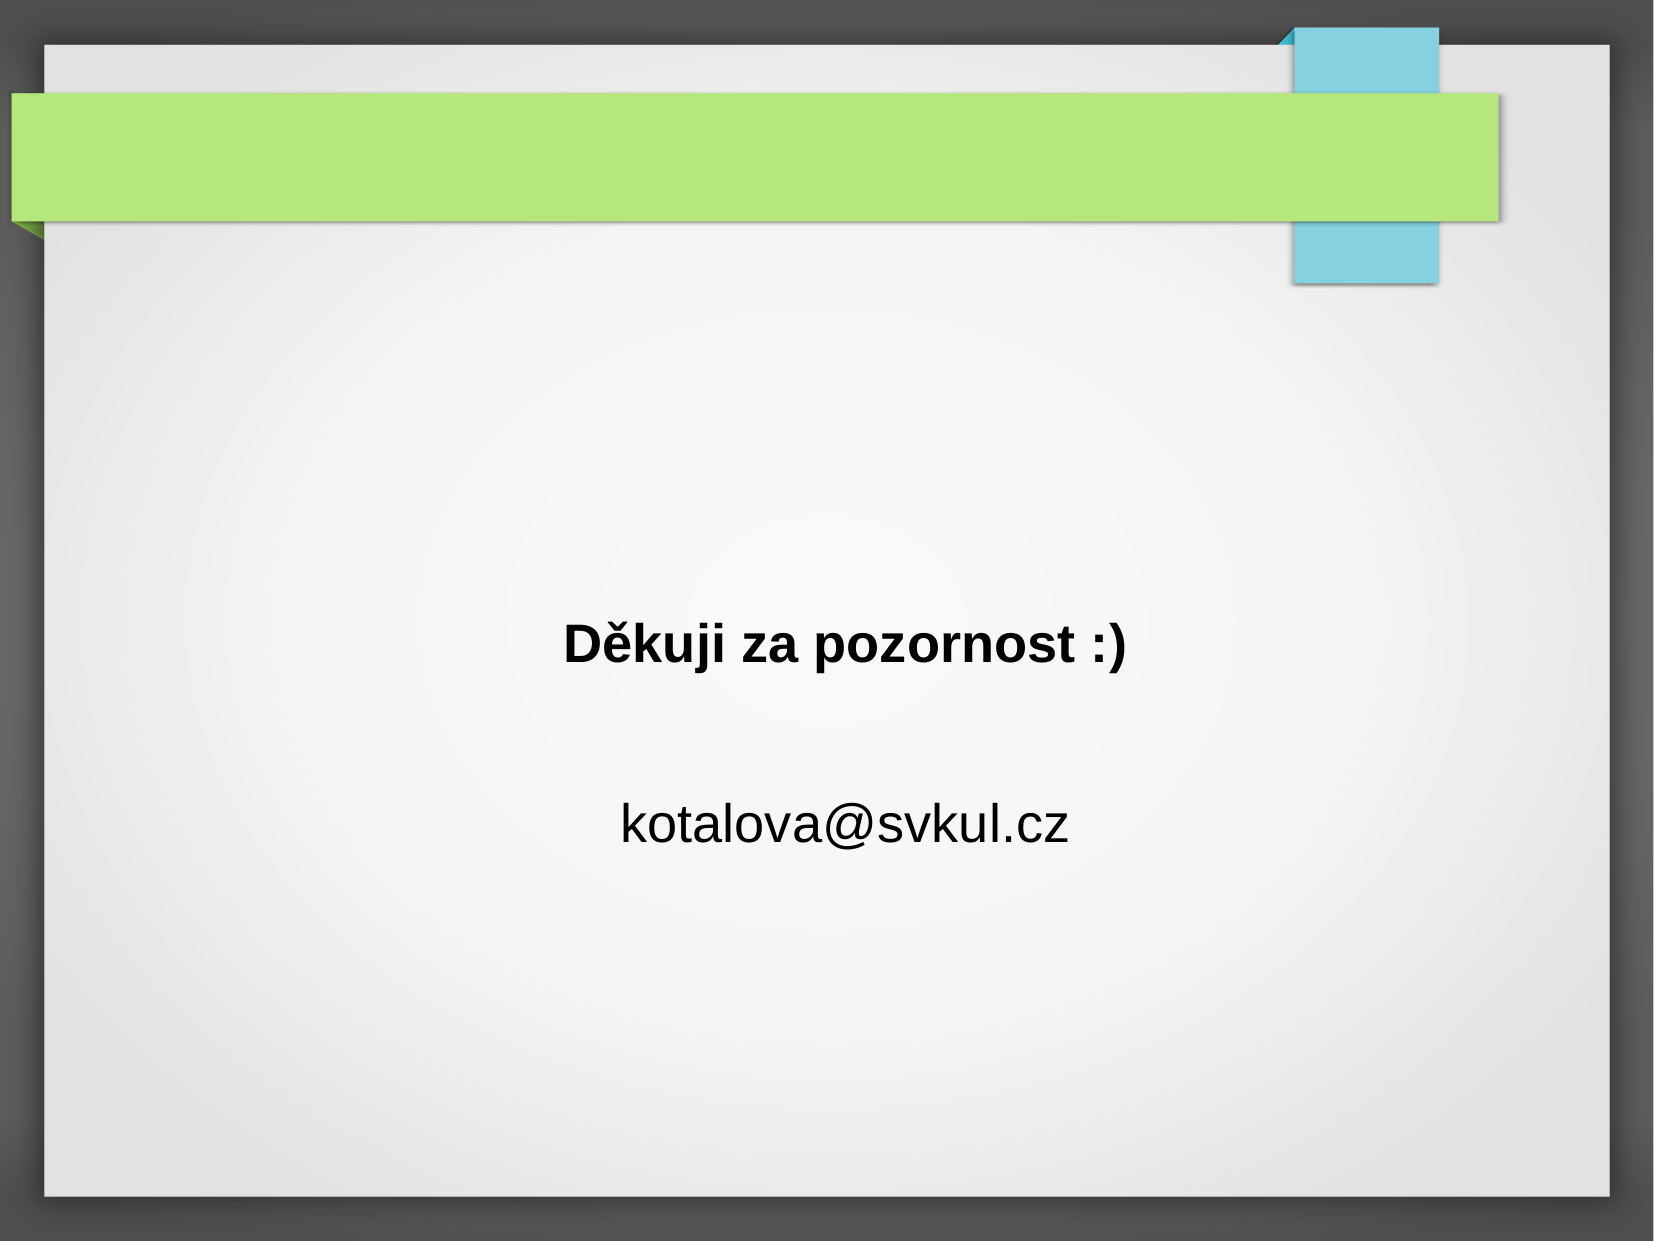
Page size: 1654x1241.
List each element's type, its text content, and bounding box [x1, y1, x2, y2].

list Děkuji za pozornost :) kotalova@svkul.cz [82, 343, 1538, 1063]
picture [0, 0, 1654, 1241]
